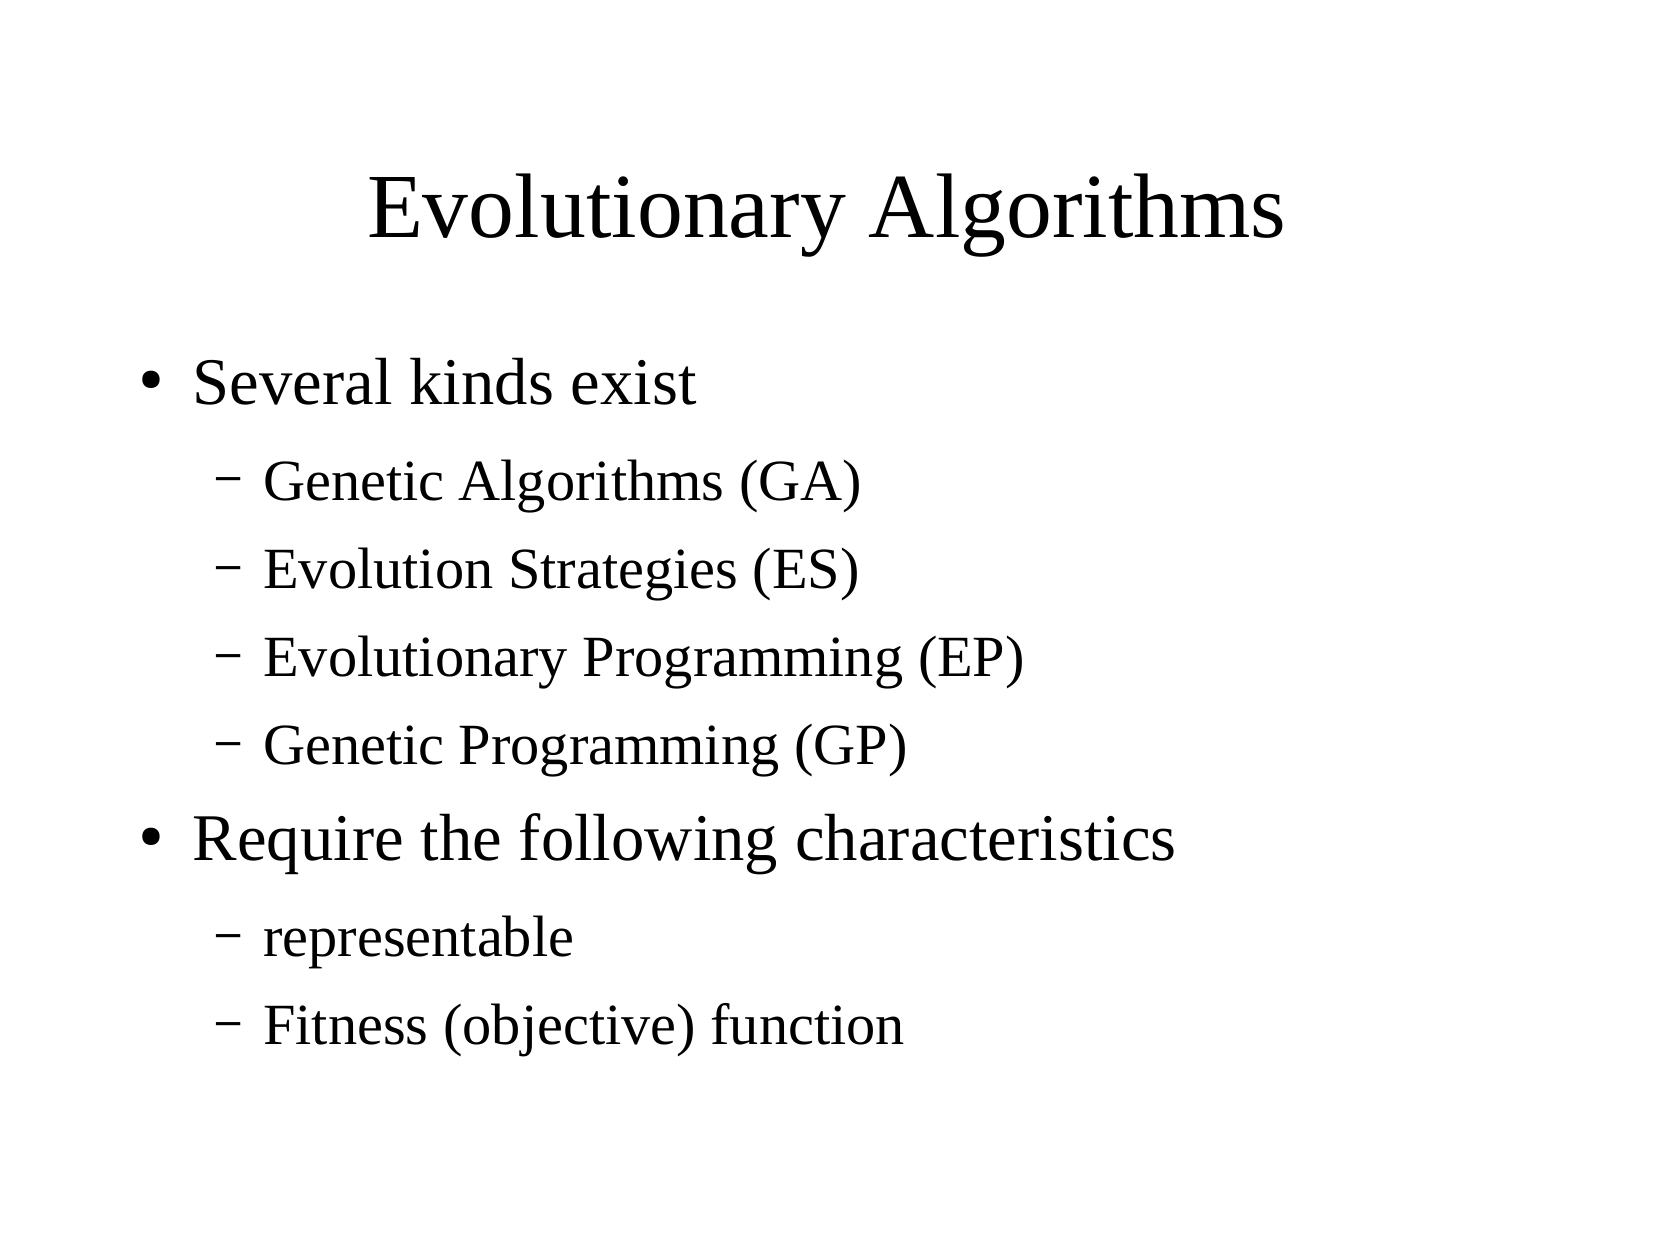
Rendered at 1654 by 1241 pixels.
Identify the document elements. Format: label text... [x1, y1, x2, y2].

list Several kinds exist Genetic Algorithms (GA) Evolution Strategies (ES) Evolutionary Programming (EP) Genetic Programming (GP) Require the following characteristics representable Fitness (objective) function [121, 344, 1534, 1127]
title Evolutionary Algorithms [121, 102, 1534, 311]
